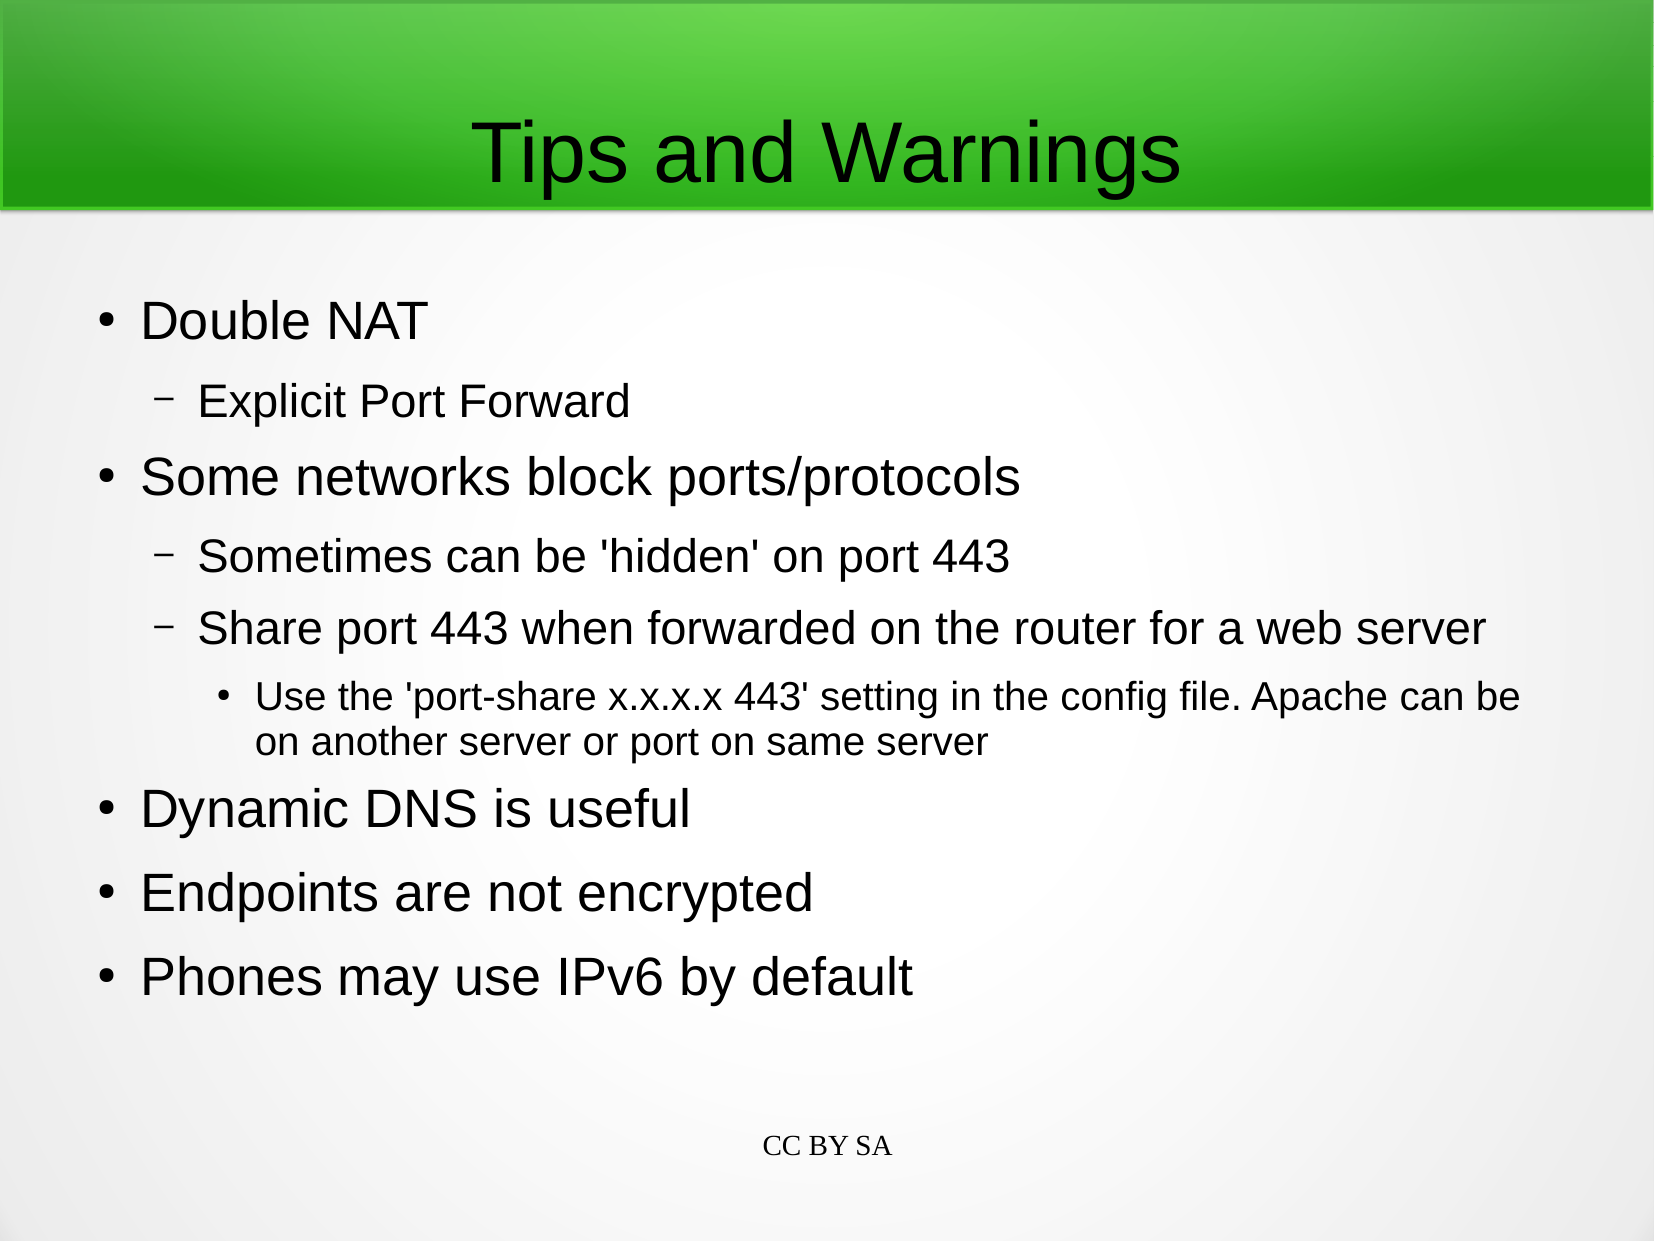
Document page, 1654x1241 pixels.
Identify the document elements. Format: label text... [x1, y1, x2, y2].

list Double NAT Explicit Port Forward Some networks block ports/protocols Sometimes can be 'hidden' on port 443 Share port 443 when forwarded on the router for a web server Use the 'port-share x.x.x.x 443' setting in the config file. Apache can be on another server or port on same server Dynamic DNS is useful Endpoints are not encrypted Phones may use IPv6 by default [82, 290, 1571, 1010]
title Tips and Warnings [82, 49, 1571, 257]
